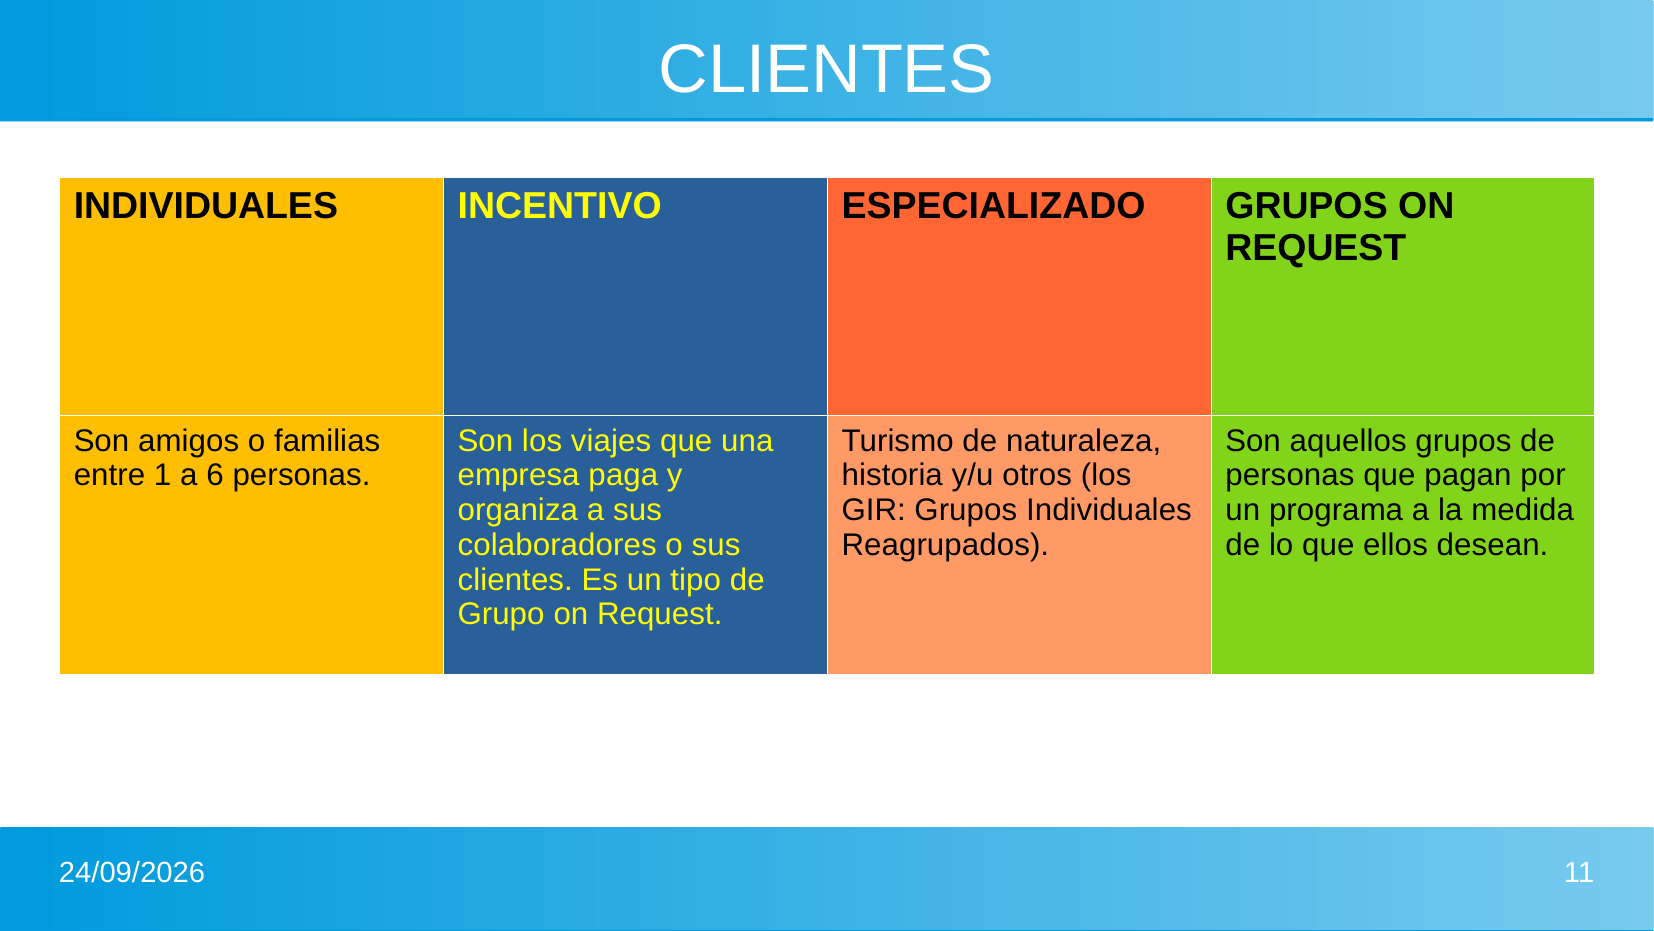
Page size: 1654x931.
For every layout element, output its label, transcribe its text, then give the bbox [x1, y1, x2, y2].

table_cell Turismo de naturaleza, historia y/u otros (los GIR: Grupos Individuales Reagrupados). [828, 416, 1211, 674]
table_cell Son aquellos grupos de personas que pagan por un programa a la medida de lo que ellos desean. [1212, 416, 1594, 674]
table_header ESPECIALIZADO [828, 178, 1211, 415]
table_header INDIVIDUALES [60, 178, 443, 415]
table_cell Son amigos o familias entre 1 a 6 personas. [60, 416, 443, 674]
table_header INCENTIVO [444, 178, 827, 415]
title CLIENTES [58, 29, 1595, 108]
table_header GRUPOS ON REQUEST [1212, 178, 1594, 415]
table_cell Son los viajes que una empresa paga y organiza a sus colaboradores o sus clientes. Es un tipo de Grupo on Request. [444, 416, 827, 674]
